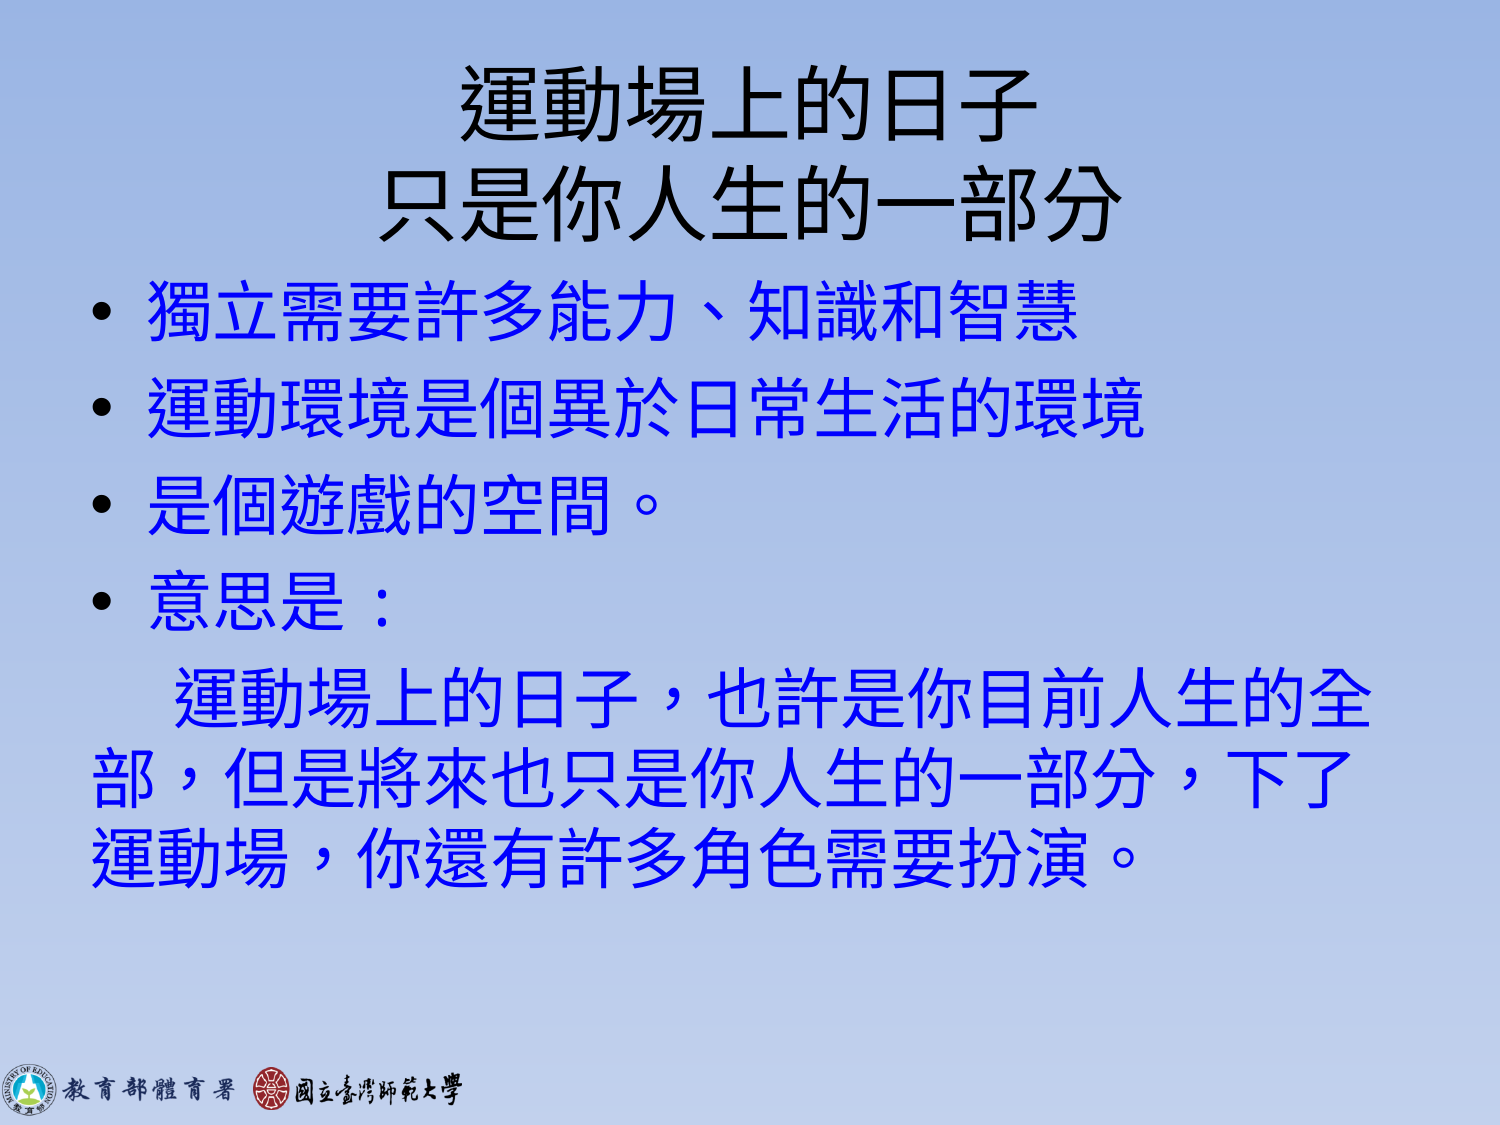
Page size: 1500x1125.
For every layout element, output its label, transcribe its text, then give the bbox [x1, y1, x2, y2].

list 獨立需要許多能力、知識和智慧 運動環境是個異於日常生活的環境 是個遊戲的空間。 意思是: 運動場上的日子，也許是你目前人生的全部，但是將來也只是你人生的一部分，下了運動場，你還有許多角色需要扮演。 [75, 262, 1426, 1005]
title 運動場上的日子 只是你人生的一部分 [75, 45, 1426, 233]
